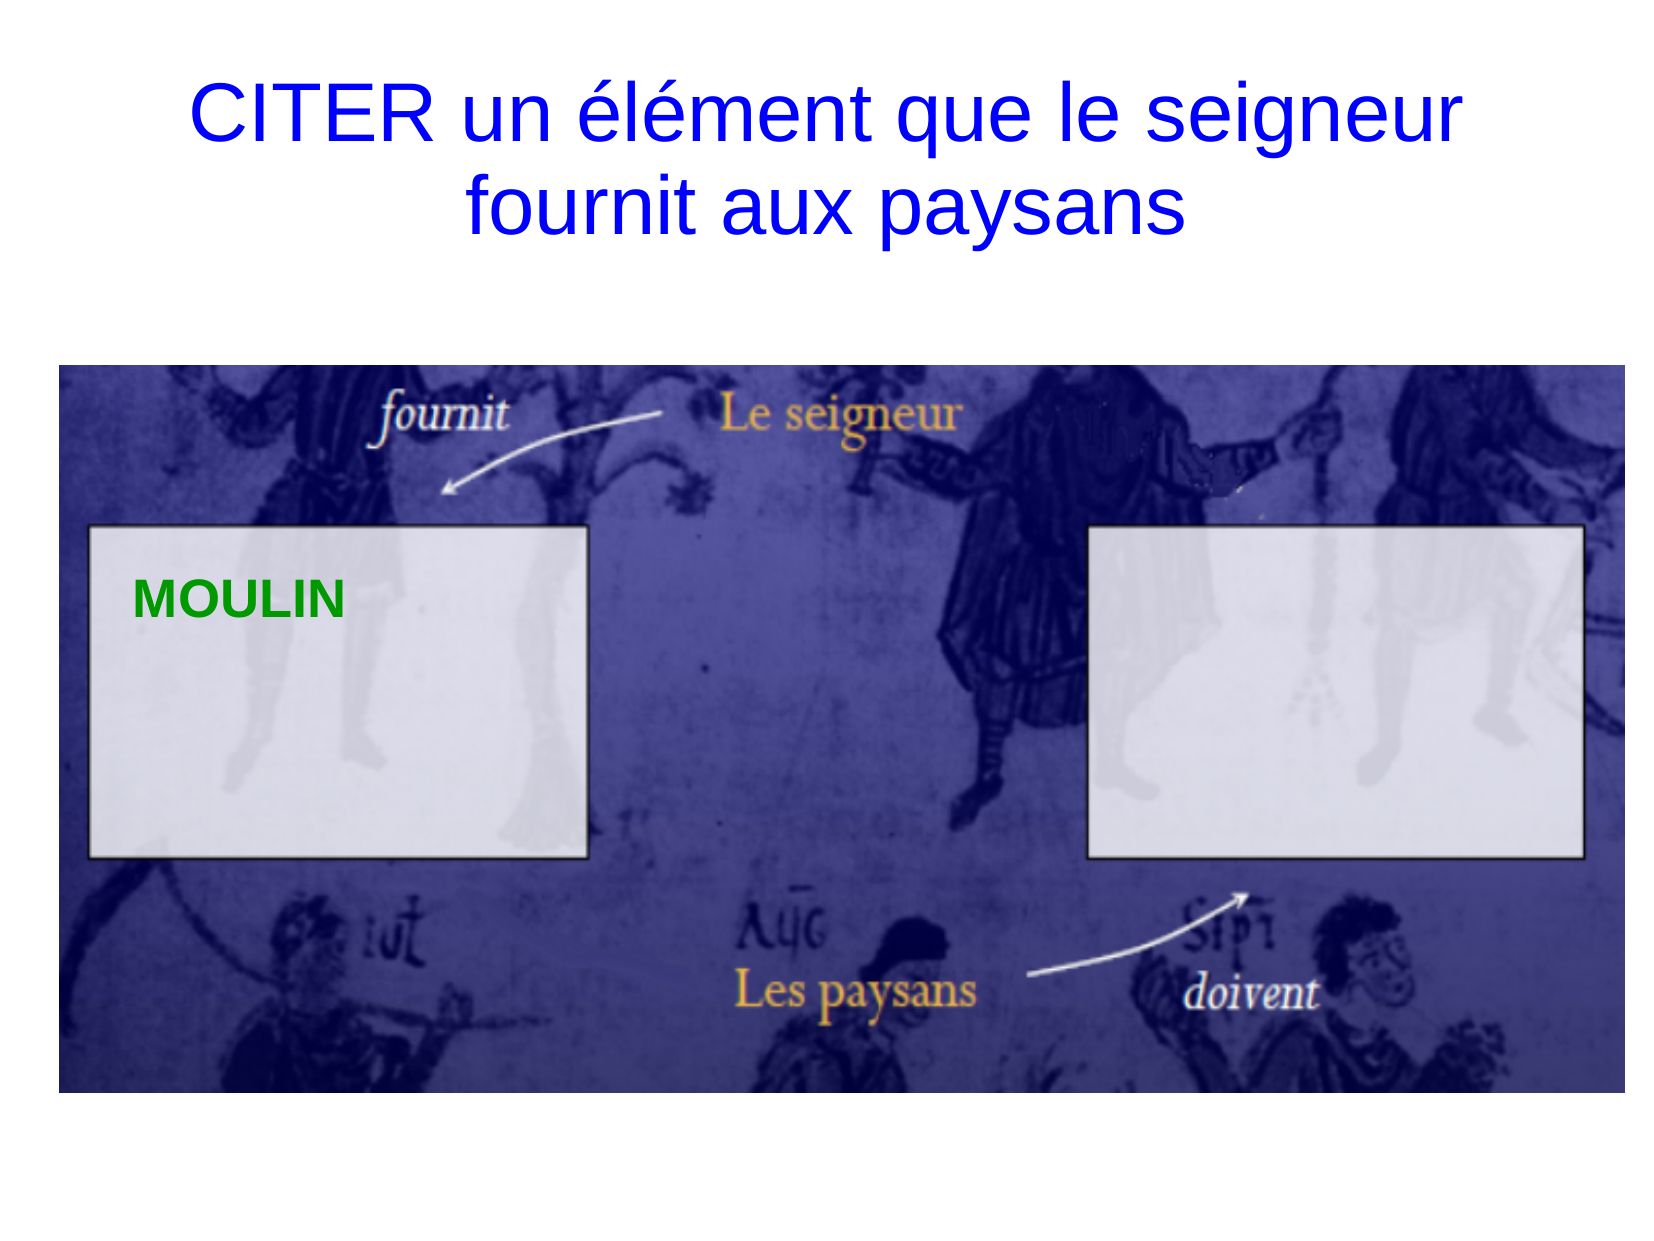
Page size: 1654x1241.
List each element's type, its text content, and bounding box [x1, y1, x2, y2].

text_box CITER un élément que le seigneur fournit aux paysans [59, 59, 1595, 260]
text_box MOULIN [118, 561, 562, 638]
picture [59, 365, 1625, 1093]
